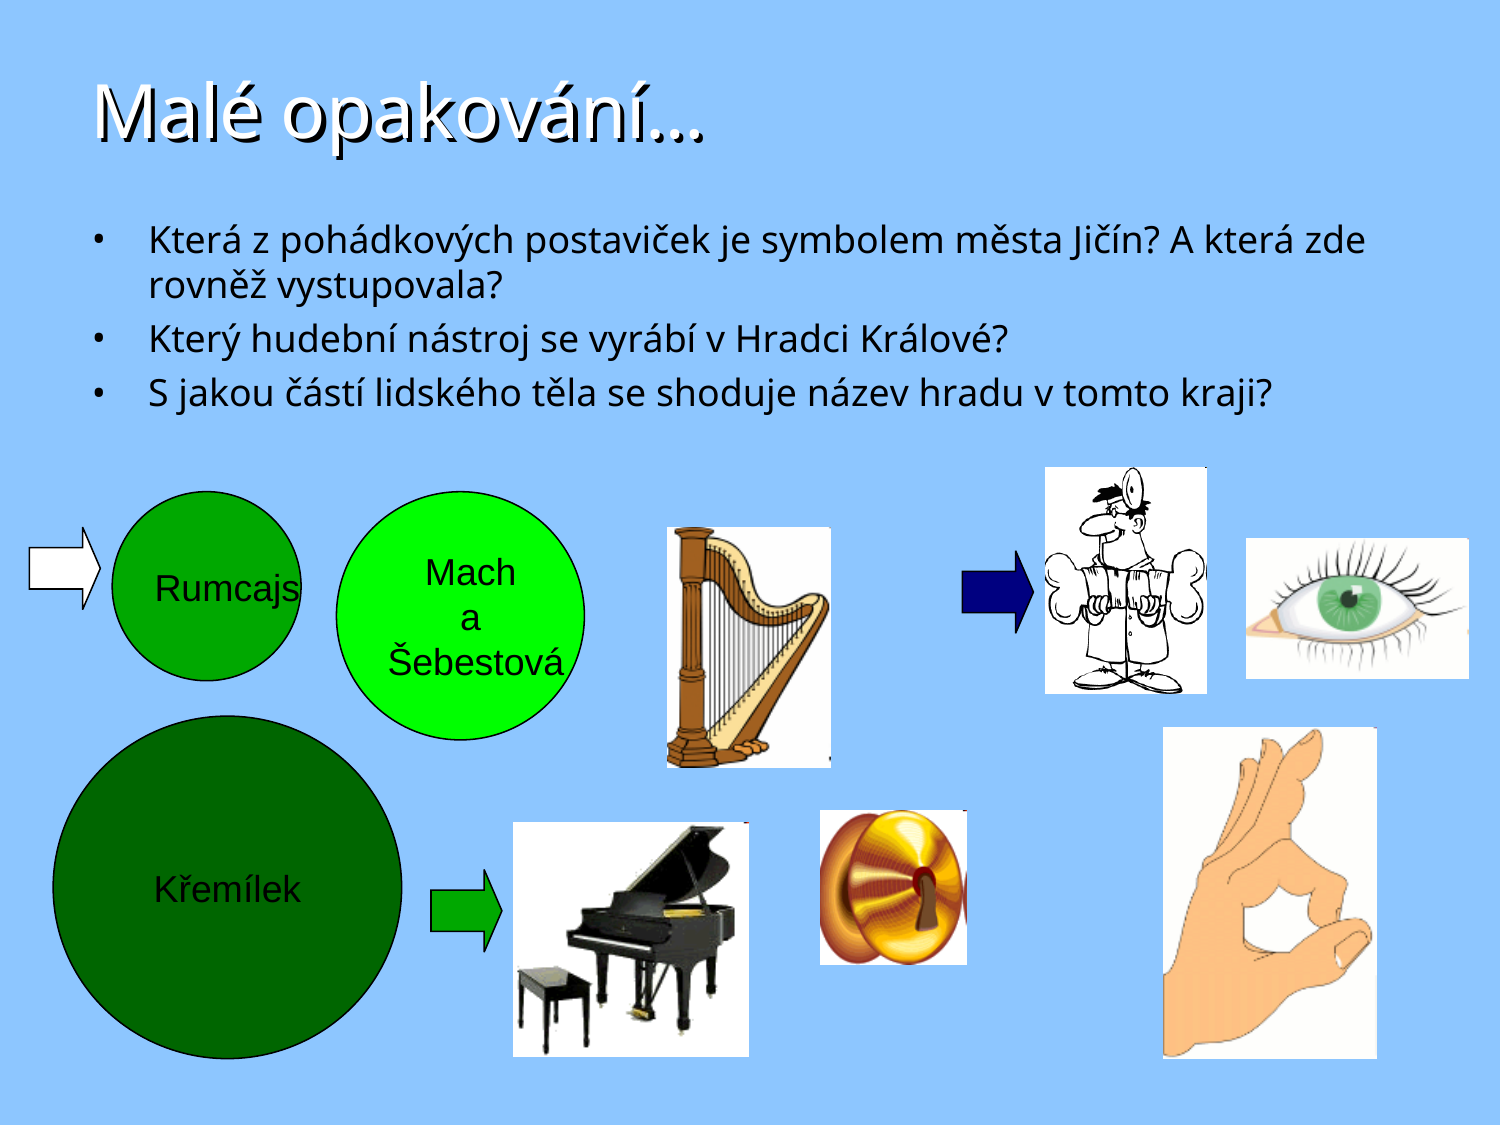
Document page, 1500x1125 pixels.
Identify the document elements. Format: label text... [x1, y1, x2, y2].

picture [1045, 467, 1207, 694]
text_box [430, 869, 502, 953]
text_box Rumcajs [112, 491, 302, 681]
picture [820, 810, 967, 965]
list Která z pohádkových postaviček je symbolem města Jičín? A která zde rovněž vystupovala? Který hudební nástroj se vyrábí v Hradci Králové? S jakou částí lidského těla se shoduje název hradu v tomto kraji? [76, 208, 1427, 422]
text_box [962, 550, 1034, 634]
picture [1246, 538, 1469, 679]
picture [667, 527, 831, 768]
text_box Mach a Šebestová [336, 491, 585, 740]
title Malé opakování… [75, 45, 1426, 173]
text_box [29, 527, 101, 610]
picture [513, 822, 749, 1057]
picture [1163, 727, 1377, 1059]
text_box Křemílek [53, 716, 402, 1059]
